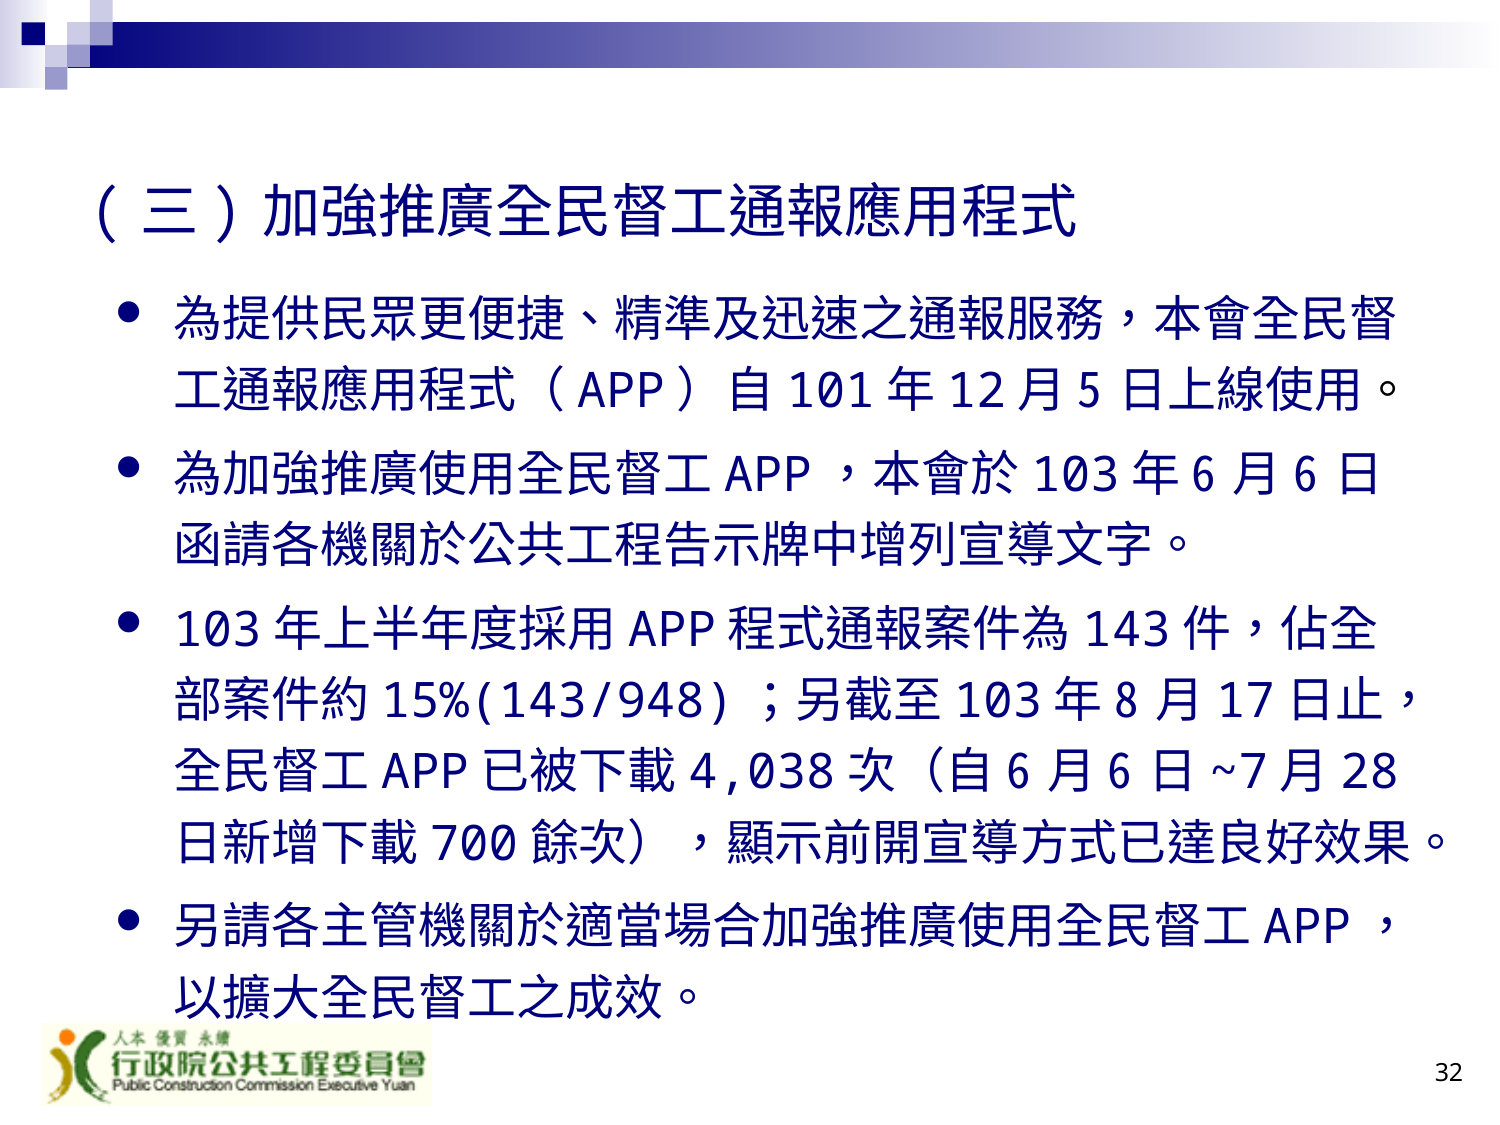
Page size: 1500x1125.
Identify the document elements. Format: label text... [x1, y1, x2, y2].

title (三)加強推廣全民督工通報應用程式 [76, 148, 1447, 252]
text_box <編號> [1128, 1023, 1479, 1099]
list 為提供民眾更便捷、精準及迅速之通報服務，本會全民督工通報應用程式（APP）自101年12月5日上線使用。 為加強推廣使用全民督工APP，本會於103年6月6日函請各機關於公共工程告示牌中增列宣導文字。 103年上半年度採用APP程式通報案件為143件，佔全部案件約15%(143/948)；另截至103年8月17日止，全民督工APP已被下載4,038次（自6月6日~7月28日新增下載700餘次），顯示前開宣導方式已達良好效果。 另請各主管機關於適當場合加強推廣使用全民督工APP，以擴大全民督工之成效。 [100, 267, 1430, 1059]
picture [41, 1023, 432, 1106]
